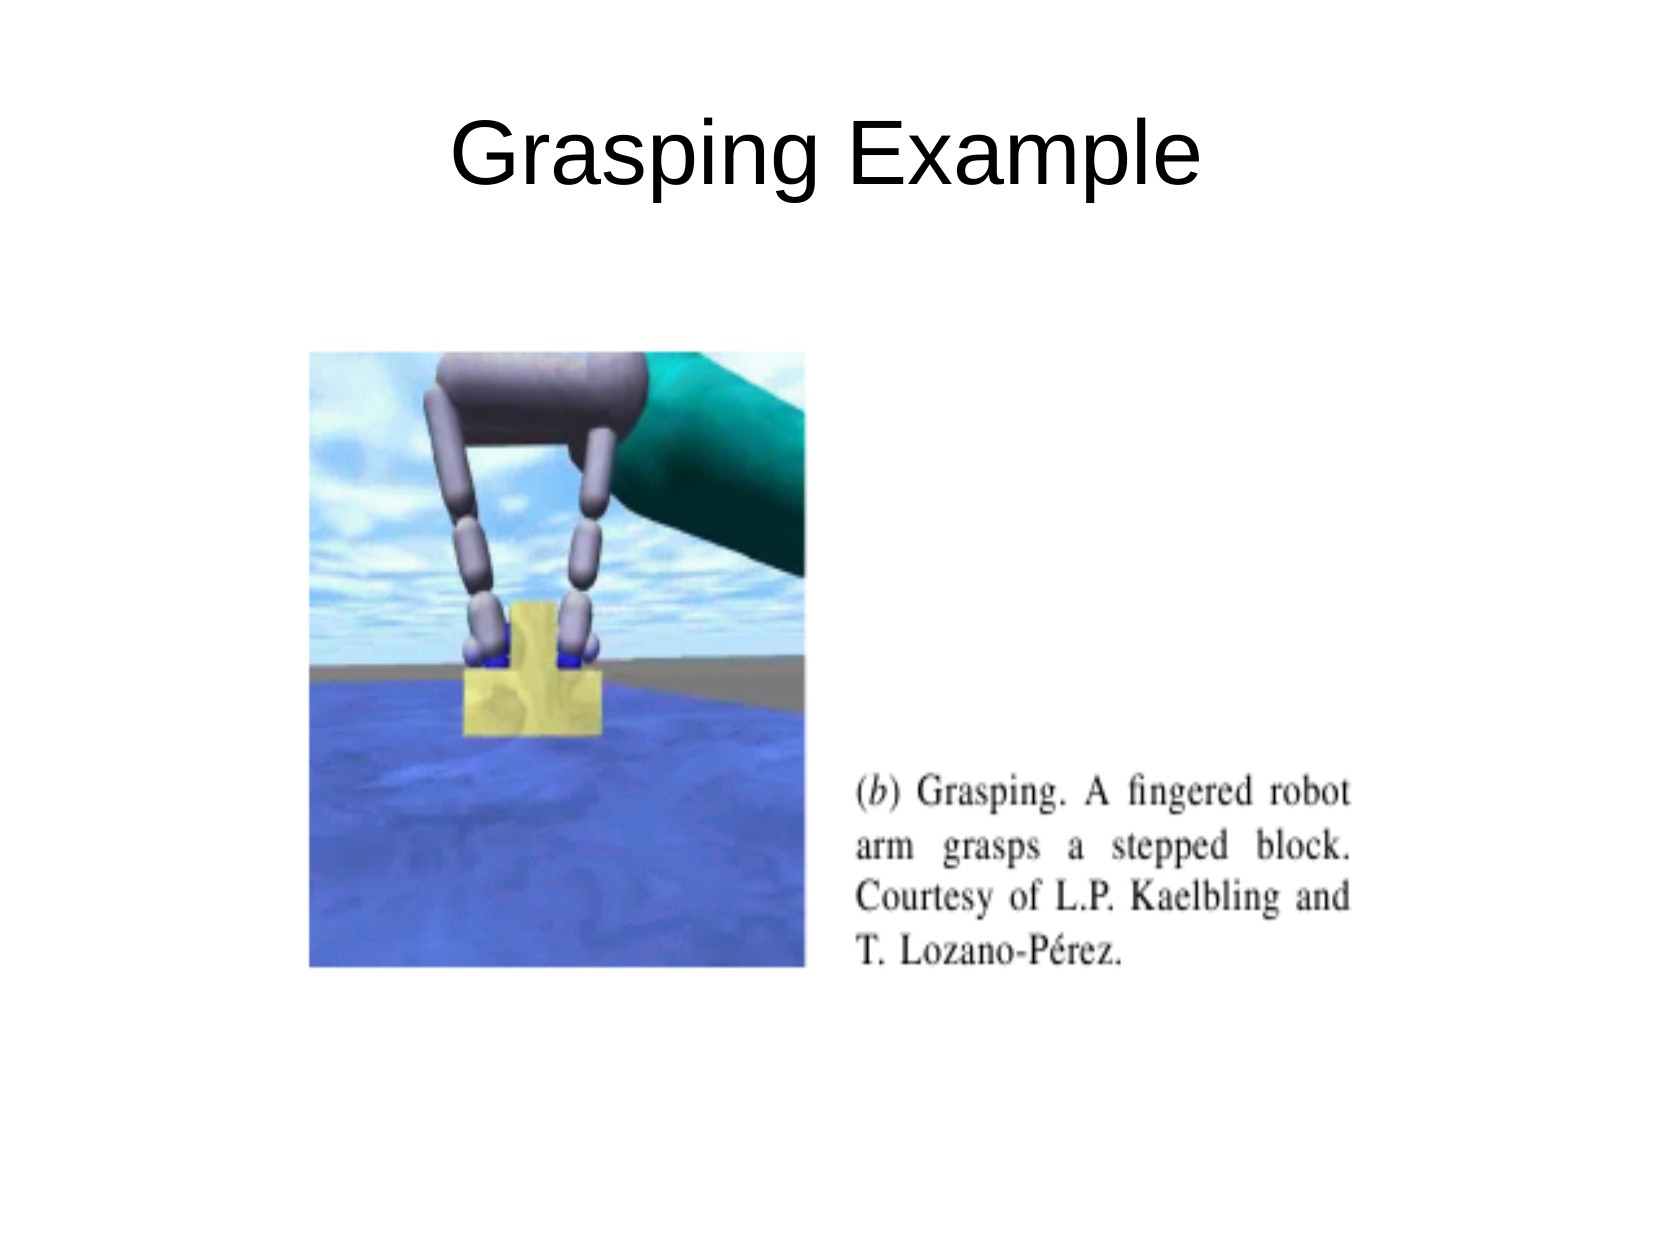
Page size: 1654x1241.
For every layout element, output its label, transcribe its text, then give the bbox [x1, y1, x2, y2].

title Grasping Example [82, 56, 1571, 250]
picture [253, 337, 1388, 1013]
